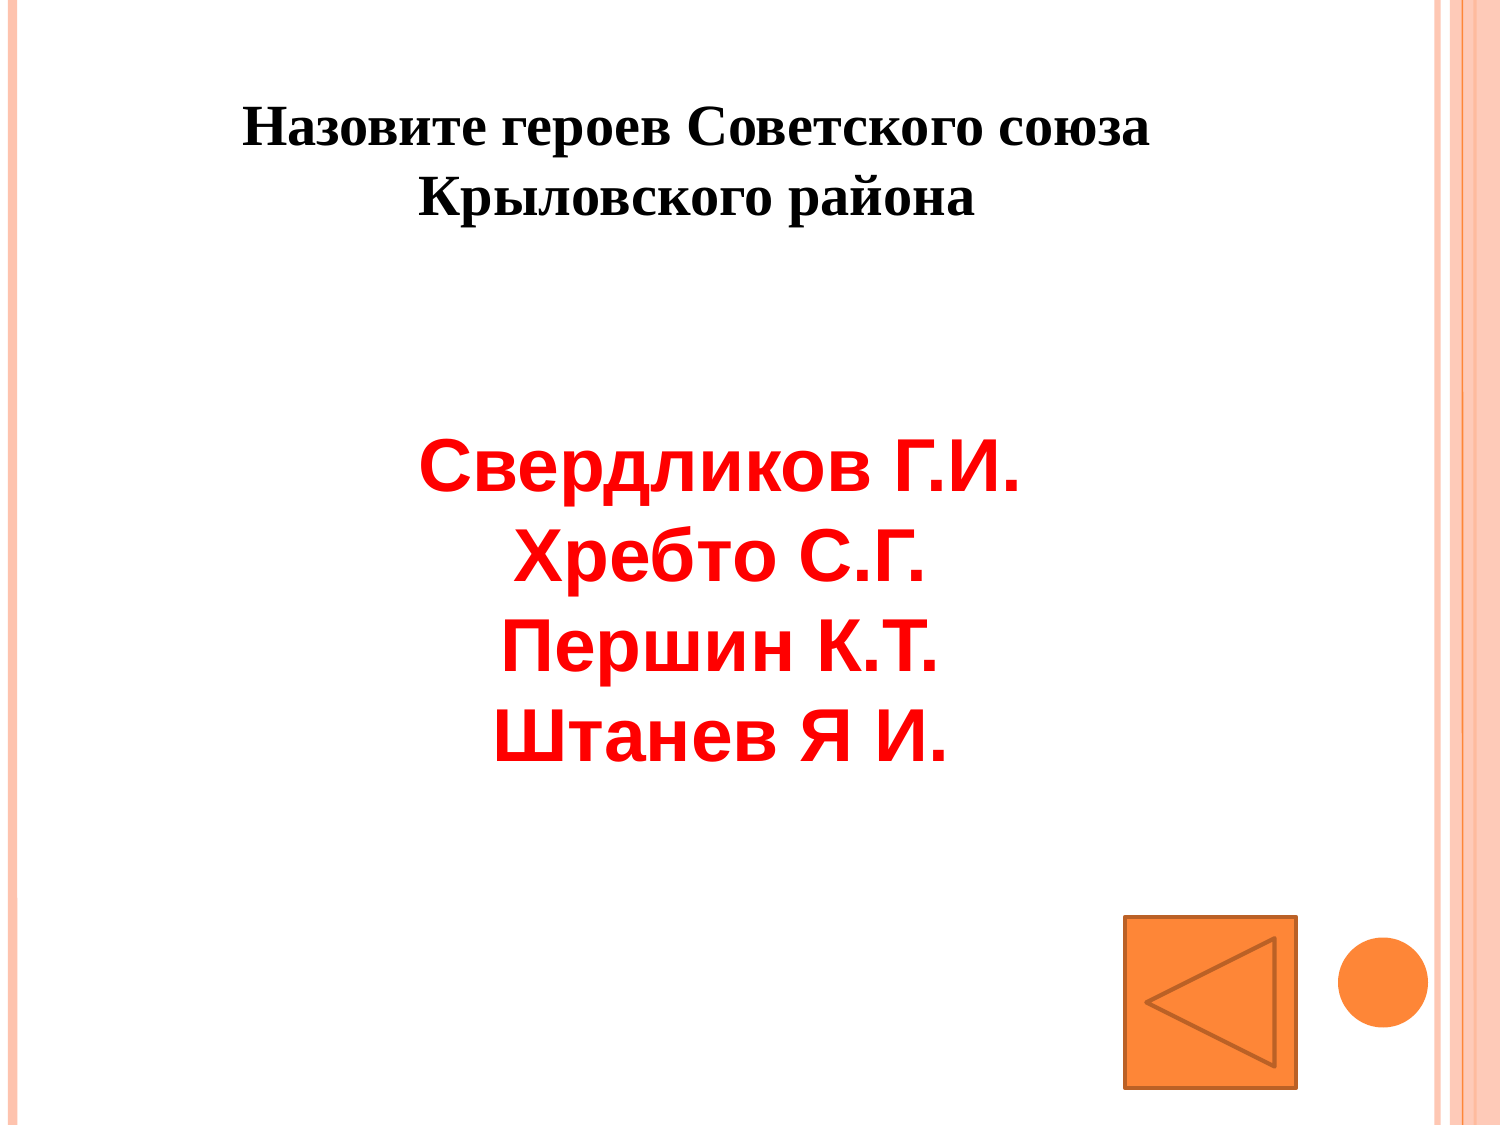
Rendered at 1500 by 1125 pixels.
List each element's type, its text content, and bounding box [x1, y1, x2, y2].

text_box Назовите героев Советского союза Крыловского района [76, 79, 1317, 237]
text_box [1124, 916, 1297, 1088]
text_box Свердликов Г.И. Хребто С.Г. Першин К.Т. Штанев Я И. [159, 408, 1282, 788]
